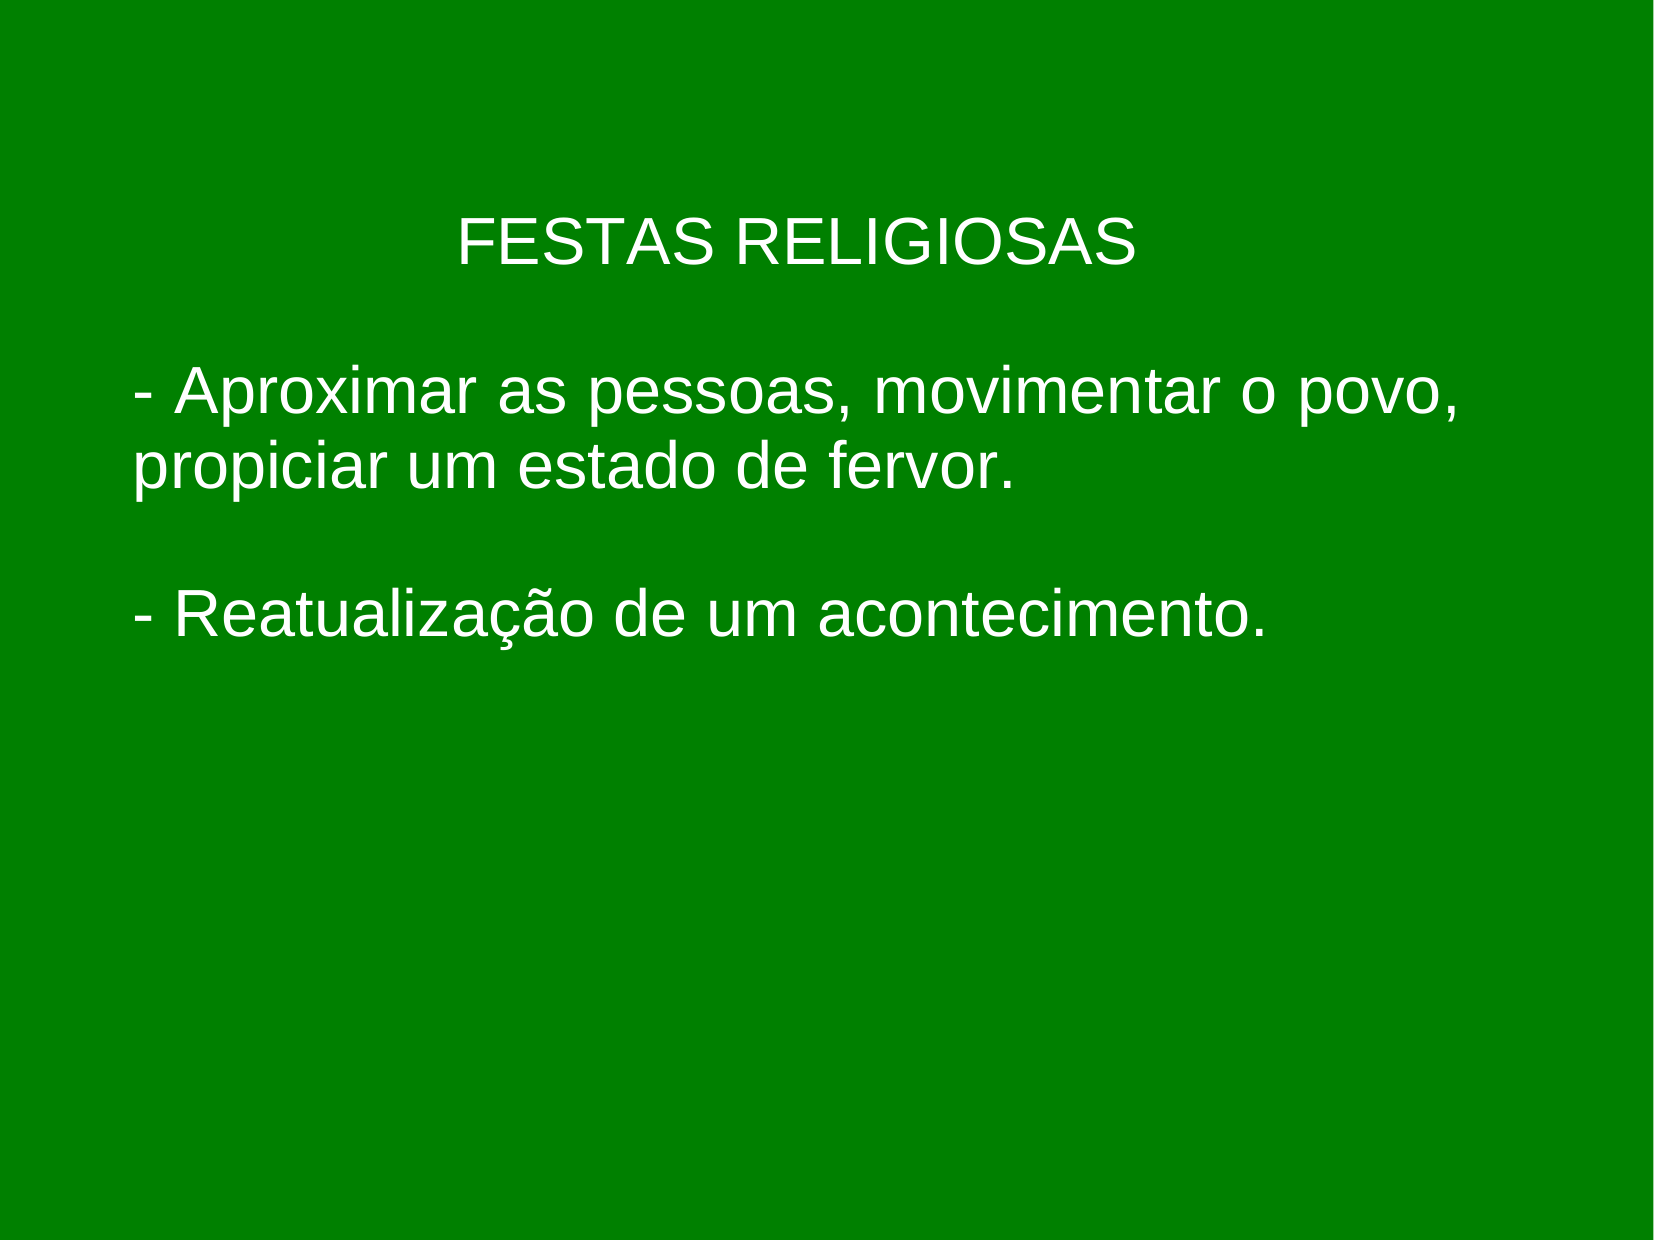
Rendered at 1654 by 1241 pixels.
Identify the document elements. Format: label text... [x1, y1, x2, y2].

text_box FESTAS RELIGIOSAS - Aproximar as pessoas, movimentar o povo, propiciar um estado de fervor. - Reatualização de um acontecimento. [118, 118, 1477, 807]
